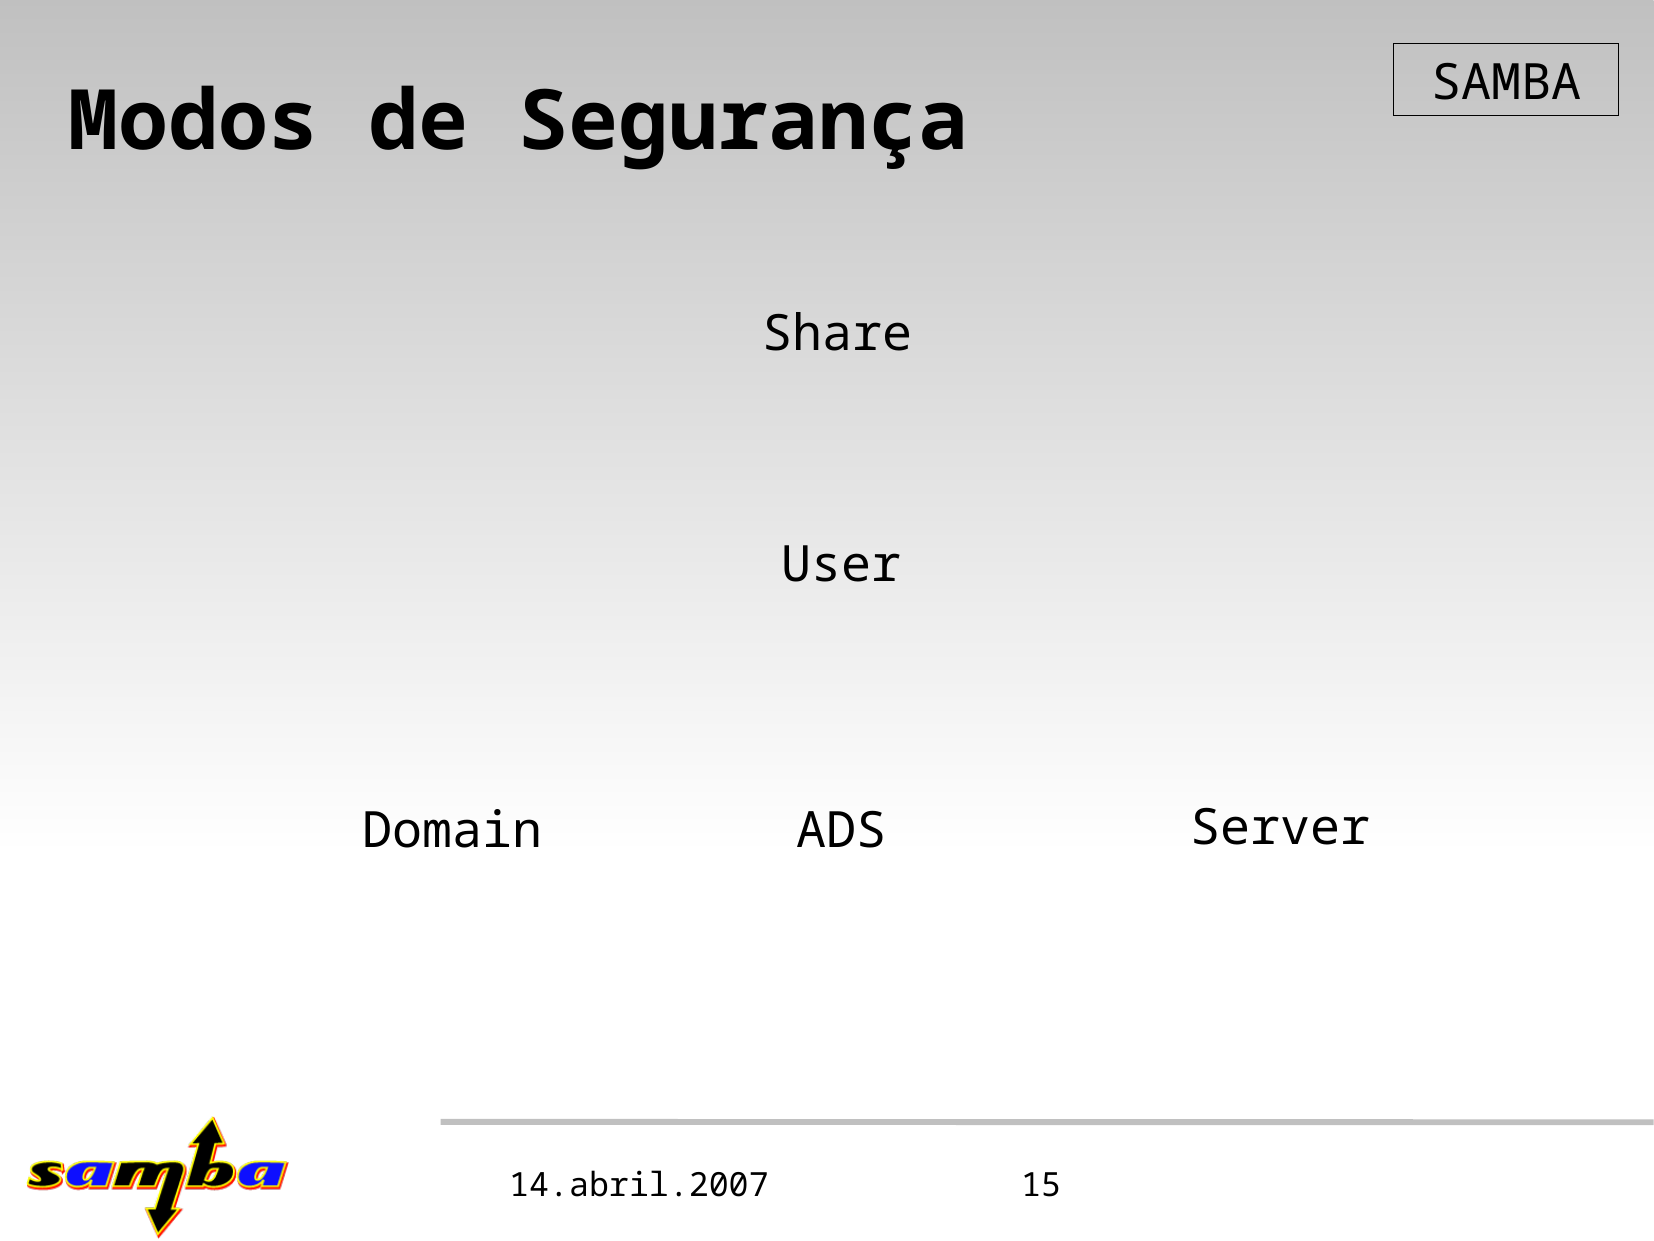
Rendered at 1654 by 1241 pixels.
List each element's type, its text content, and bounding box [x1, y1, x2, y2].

text_box ADS [796, 793, 887, 856]
text_box SAMBA [1393, 43, 1619, 116]
text_box User [781, 528, 902, 590]
text_box Modos de Segurança [68, 60, 1181, 164]
text_box Domain [362, 793, 543, 856]
text_box Share [762, 296, 913, 359]
picture [26, 1116, 290, 1241]
text_box Server [1190, 790, 1371, 853]
